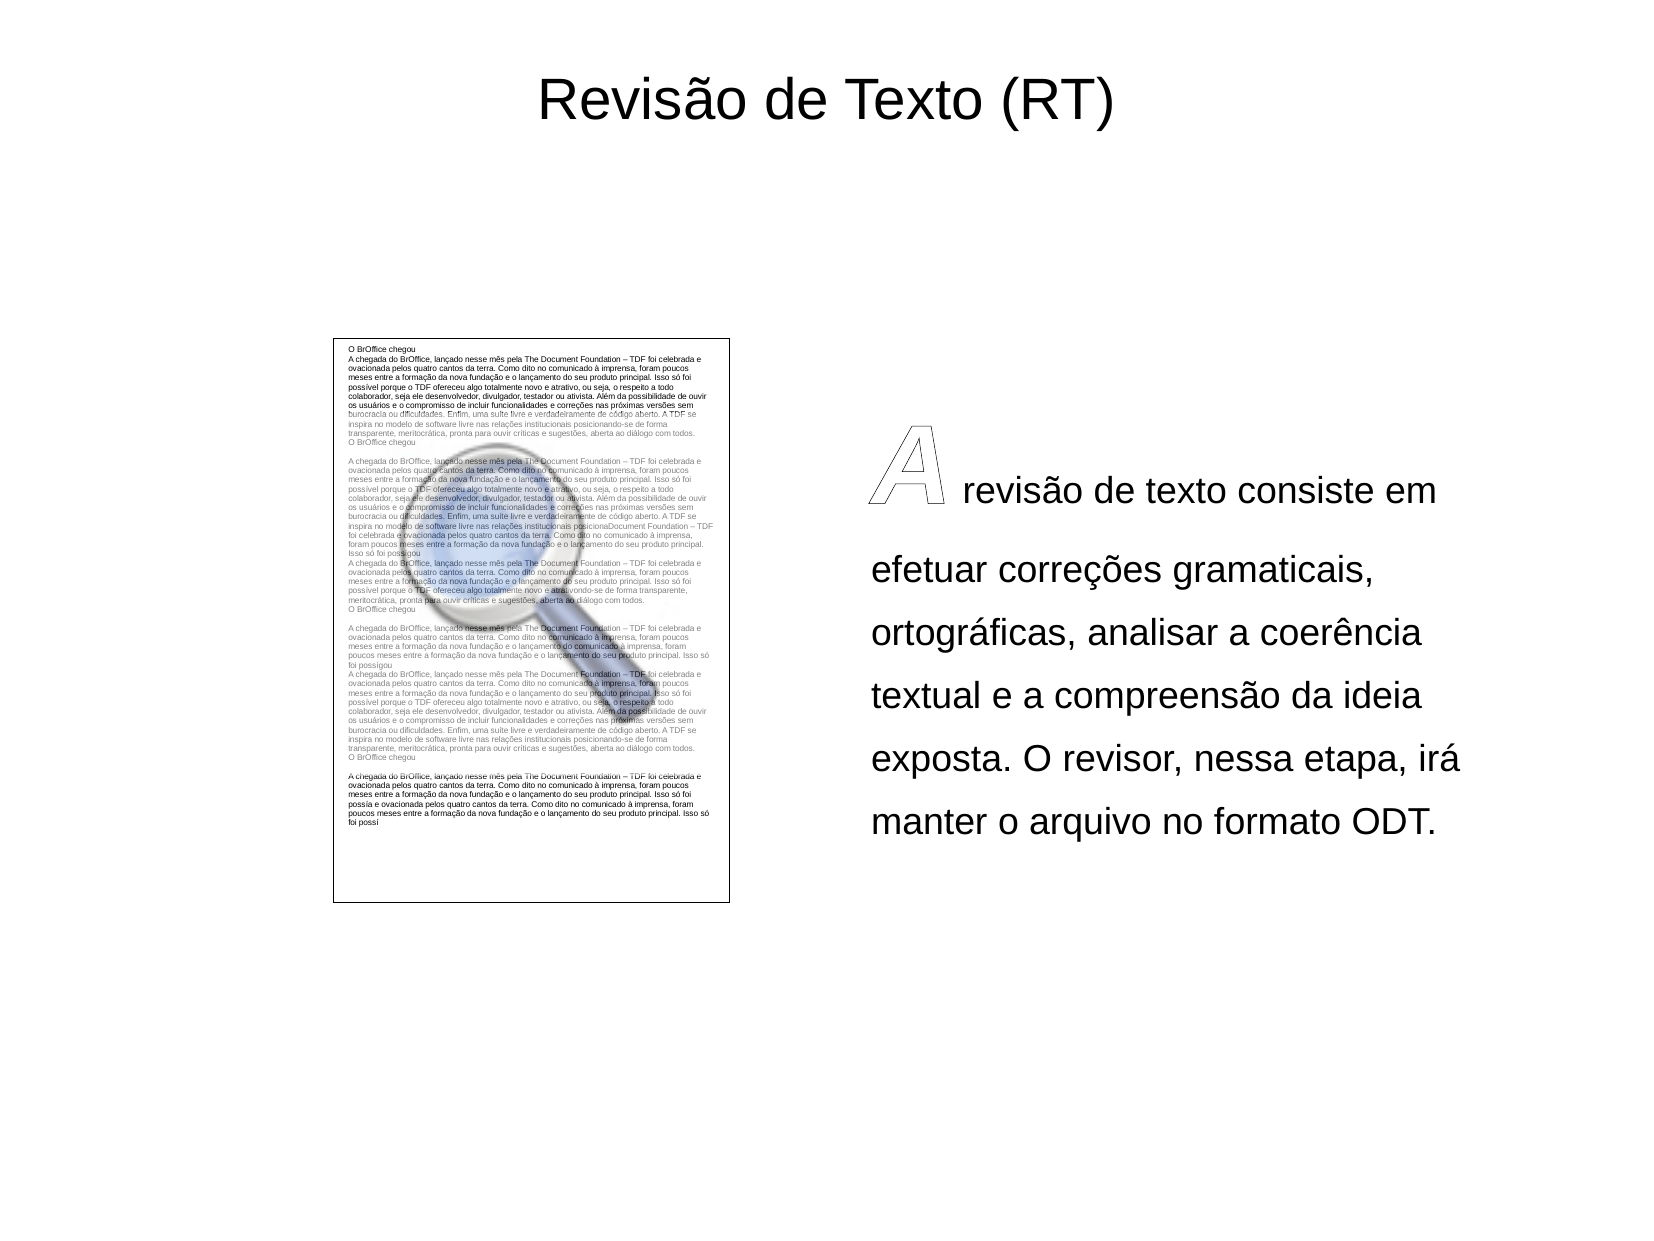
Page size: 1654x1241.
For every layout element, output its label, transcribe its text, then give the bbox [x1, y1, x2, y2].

picture [342, 413, 727, 776]
text_box A revisão de texto consiste em efetuar correções gramaticais, ortográficas, analisar a coerência textual e a compreensão da ideia exposta. O revisor, nessa etapa, irá manter o arquivo no formato ODT. [856, 331, 1477, 851]
text_box Revisão de Texto (RT) [59, 59, 1595, 139]
text_box O BrOffice chegou A chegada do BrOffice, lançado nesse mês pela The Document Foundation – TDF foi celebrada e ovacionada pelos quatro cantos da terra. Como dito no comunicado à imprensa, foram poucos meses entre a formação da nova fundação e o lançamento do seu produto principal. Isso só foi possível porque o TDF ofereceu algo totalmente novo e atrativo, ou seja, o respeito a todo colaborador, seja ele desenvolvedor, divulgador, testador ou ativista. Além da possibilidade de ouvir os usuários e o compromisso de incluir funcionalidades e correções nas próximas versões sem burocracia ou dificuldades. Enfim, uma suíte livre e verdadeiramente de código aberto. A TDF se inspira no modelo de software livre nas relações institucionais posicionando-se de forma transparente, meritocrática, pronta para ouvir críticas e sugestões, aberta ao diálogo com todos. O BrOffice chegou A chegada do BrOffice, lançado nesse mês pela The Document Foundation – TDF foi celebrada e ovacionada pelos quatro cantos da terra. Como dito no comunicado à imprensa, foram poucos meses entre a formação da nova fundação e o lançamento do seu produto principal. Isso só foi possível porque o TDF ofereceu algo totalmente novo e atrativo, ou seja, o respeito a todo colaborador, seja ele desenvolvedor, divulgador, testador ou ativista. Além da possibilidade de ouvir os usuários e o compromisso de incluir funcionalidades e correções nas próximas versões sem burocracia ou dificuldades. Enfim, uma suíte livre e verdadeiramente de código aberto. A TDF se inspira no modelo de software livre nas relações institucionais posicionaDocument Foundation – TDF foi celebrada e ovacionada pelos quatro cantos da terra. Como dito no comunicado à imprensa, foram poucos meses entre a formação da nova fundação e o lançamento do seu produto principal. Isso só foi possígou A chegada do BrOffice, lançado nesse mês pela The Document Foundation – TDF foi celebrada e ovacionada pelos quatro cantos da terra. Como dito no comunicado à imprensa, foram poucos meses entre a formação da nova fundação e o lançamento do seu produto principal. Isso só foi possível porque o TDF ofereceu algo totalmente novo e atrativondo-se de forma transparente, meritocrática, pronta para ouvir críticas e sugestões, aberta ao diálogo com todos. O BrOffice chegou A chegada do BrOffice, lançado nesse mês pela The Document Foundation – TDF foi celebrada e ovacionada pelos quatro cantos da terra. Como dito no comunicado à imprensa, foram poucos meses entre a formação da nova fundação e o lançamento do comunicado à imprensa, foram poucos meses entre a formação da nova fundação e o lançamento do seu produto principal. Isso só foi possígou A chegada do BrOffice, lançado nesse mês pela The Document Foundation – TDF foi celebrada e ovacionada pelos quatro cantos da terra. Como dito no comunicado à imprensa, foram poucos meses entre a formação da nova fundação e o lançamento do seu produto principal. Isso só foi possível porque o TDF ofereceu algo totalmente novo e atrativo, ou seja, o respeito a todo colaborador, seja ele desenvolvedor, divulgador, testador ou ativista. Além da possibilidade de ouvir os usuários e o compromisso de incluir funcionalidades e correções nas próximas versões sem burocracia ou dificuldades. Enfim, uma suíte livre e verdadeiramente de código aberto. A TDF se inspira no modelo de software livre nas relações institucionais posicionando-se de forma transparente, meritocrática, pronta para ouvir críticas e sugestões, aberta ao diálogo com todos. O BrOffice chegou A chegada do BrOffice, lançado nesse mês pela The Document Foundation – TDF foi celebrada e ovacionada pelos quatro cantos da terra. Como dito no comunicado à imprensa, foram poucos meses entre a formação da nova fundação e o lançamento do seu produto principal. Isso só foi possía e ovacionada pelos quatro cantos da terra. Como dito no comunicado à imprensa, foram poucos meses entre a formação da nova fundação e o lançamento do seu produto principal. Isso só foi possí [333, 338, 730, 903]
